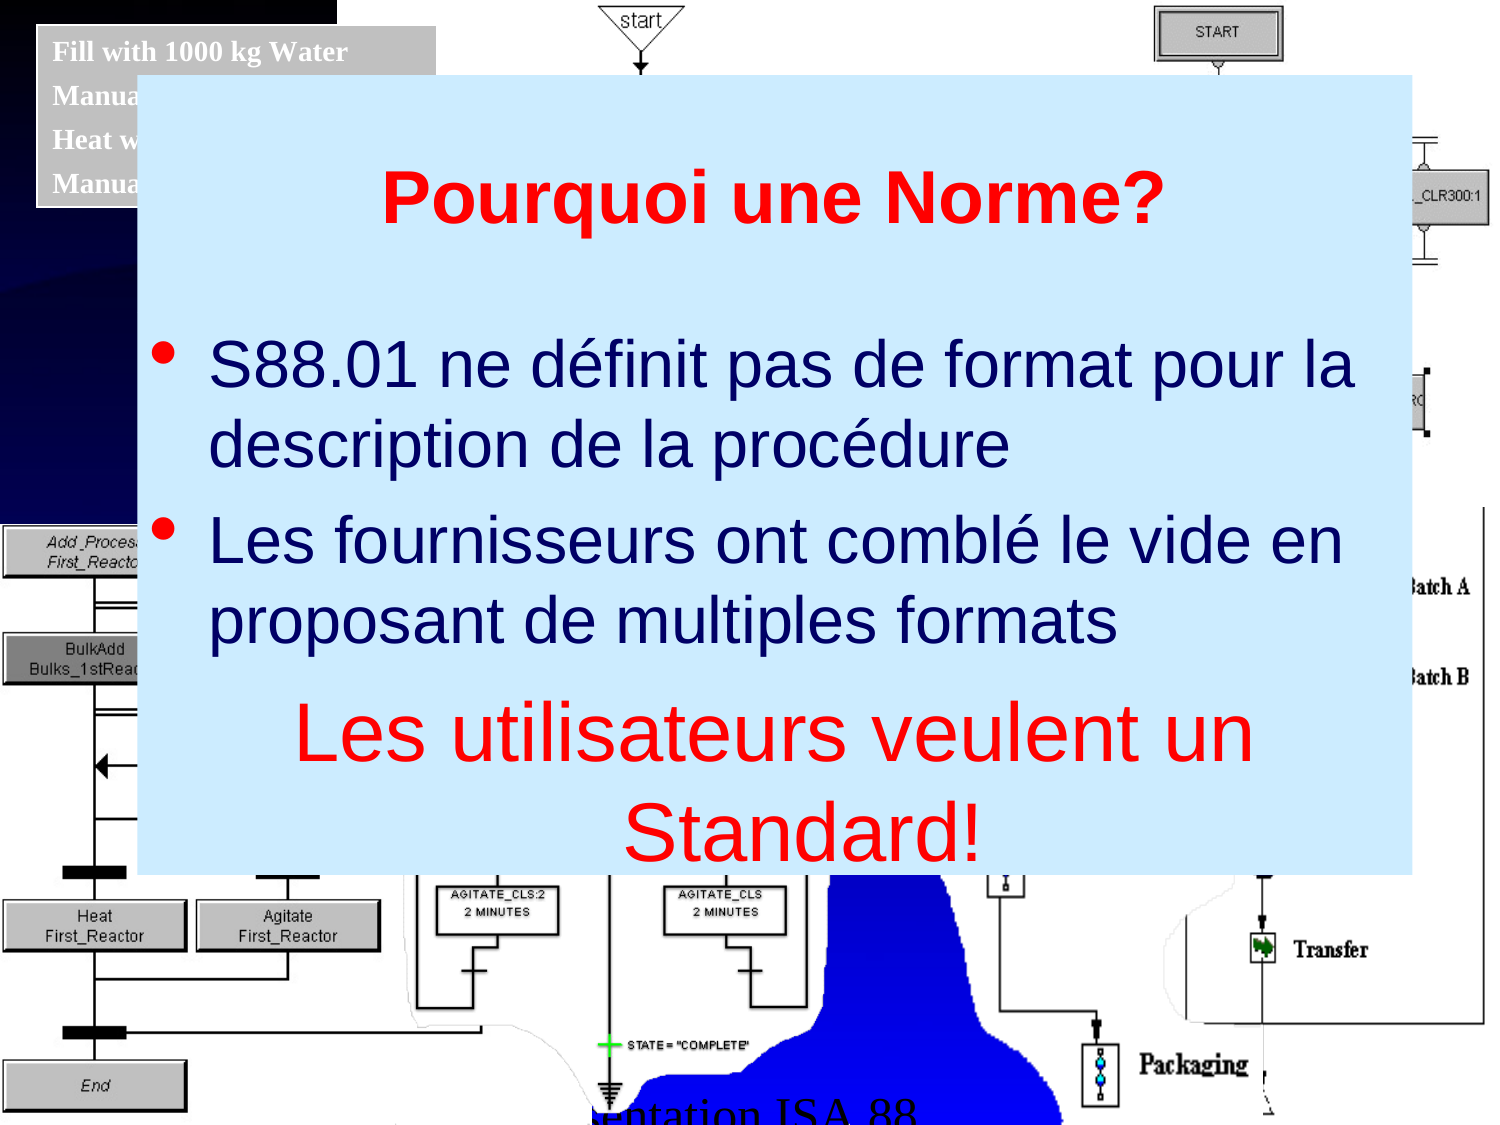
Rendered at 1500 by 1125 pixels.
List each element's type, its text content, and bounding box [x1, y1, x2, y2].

chart [337, 0, 937, 75]
text_box S88.01 ne définit pas de format pour la description de la procédure Les fournisseurs ont comblé le vide en proposant de multiples formats Les utilisateurs veulent un Standard! [137, 312, 1413, 875]
text_box Pourquoi une Norme? [137, 75, 1413, 312]
text_box Fill with 1000 kg Water Manually add 50 kg Salt Heat with steam to 50 C Manually add 30 kg sugar [37, 24, 438, 208]
picture [0, 0, 1500, 1125]
